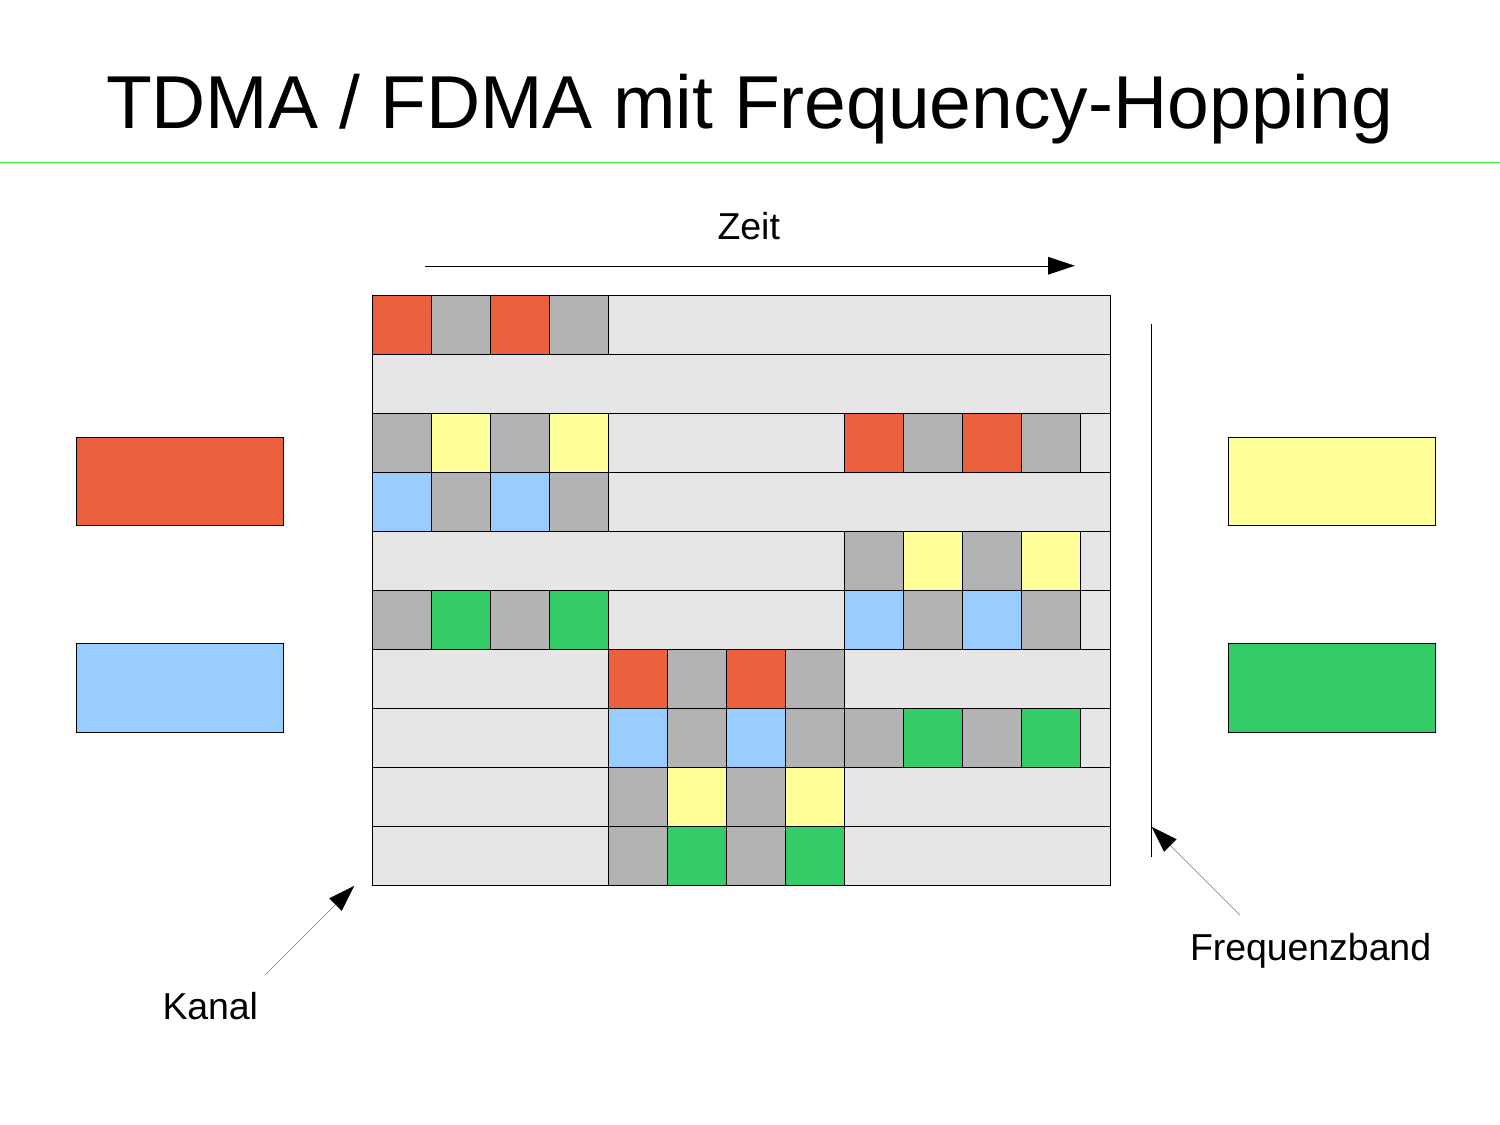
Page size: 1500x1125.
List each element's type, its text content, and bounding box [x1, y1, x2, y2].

text_box Zeit [702, 194, 827, 255]
title TDMA / FDMA mit Frequency-Hopping [75, 49, 1426, 156]
text_box Frequenzband [1175, 915, 1471, 976]
text_box [76, 437, 284, 526]
text_box [1228, 643, 1436, 733]
text_box [76, 643, 284, 733]
text_box [1228, 437, 1436, 526]
text_box [372, 295, 1111, 886]
text_box Kanal [147, 974, 296, 1035]
